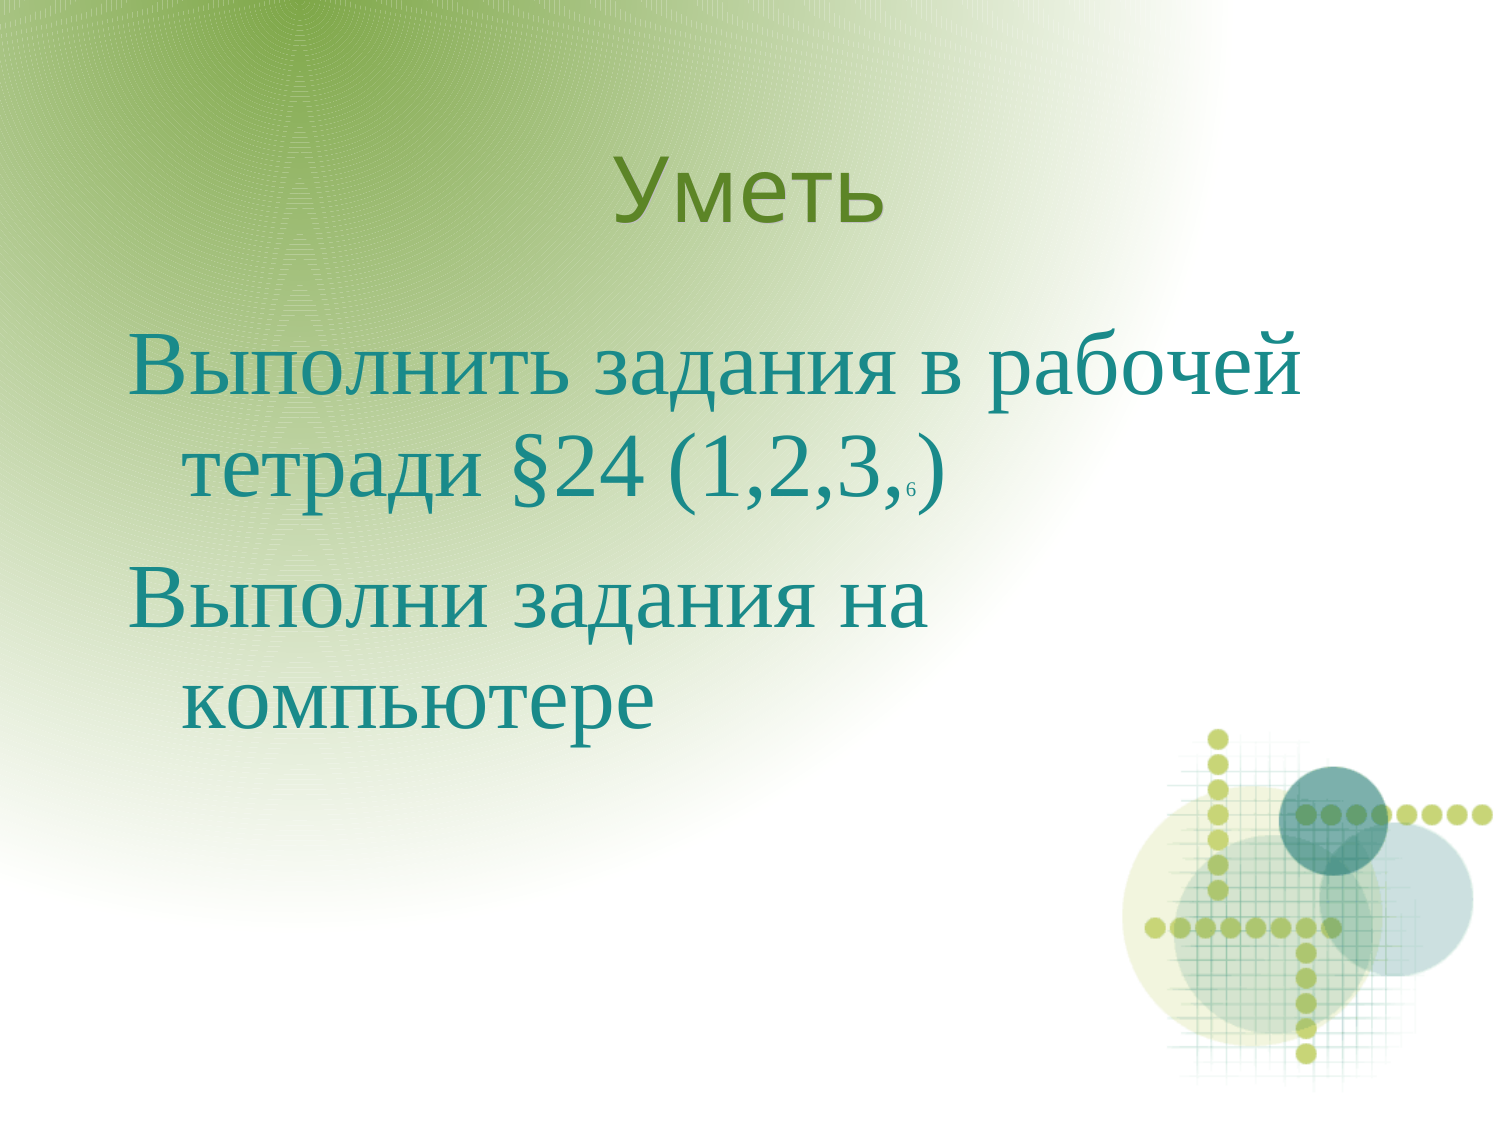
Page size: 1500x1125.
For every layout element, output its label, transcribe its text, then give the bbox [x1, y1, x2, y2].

title Уметь [110, 100, 1392, 274]
picture [1110, 718, 1500, 1098]
list Выполнить задания в рабочей тетради §24 (1,2,3,6) Выполни задания на компьютере [110, 312, 1392, 1007]
